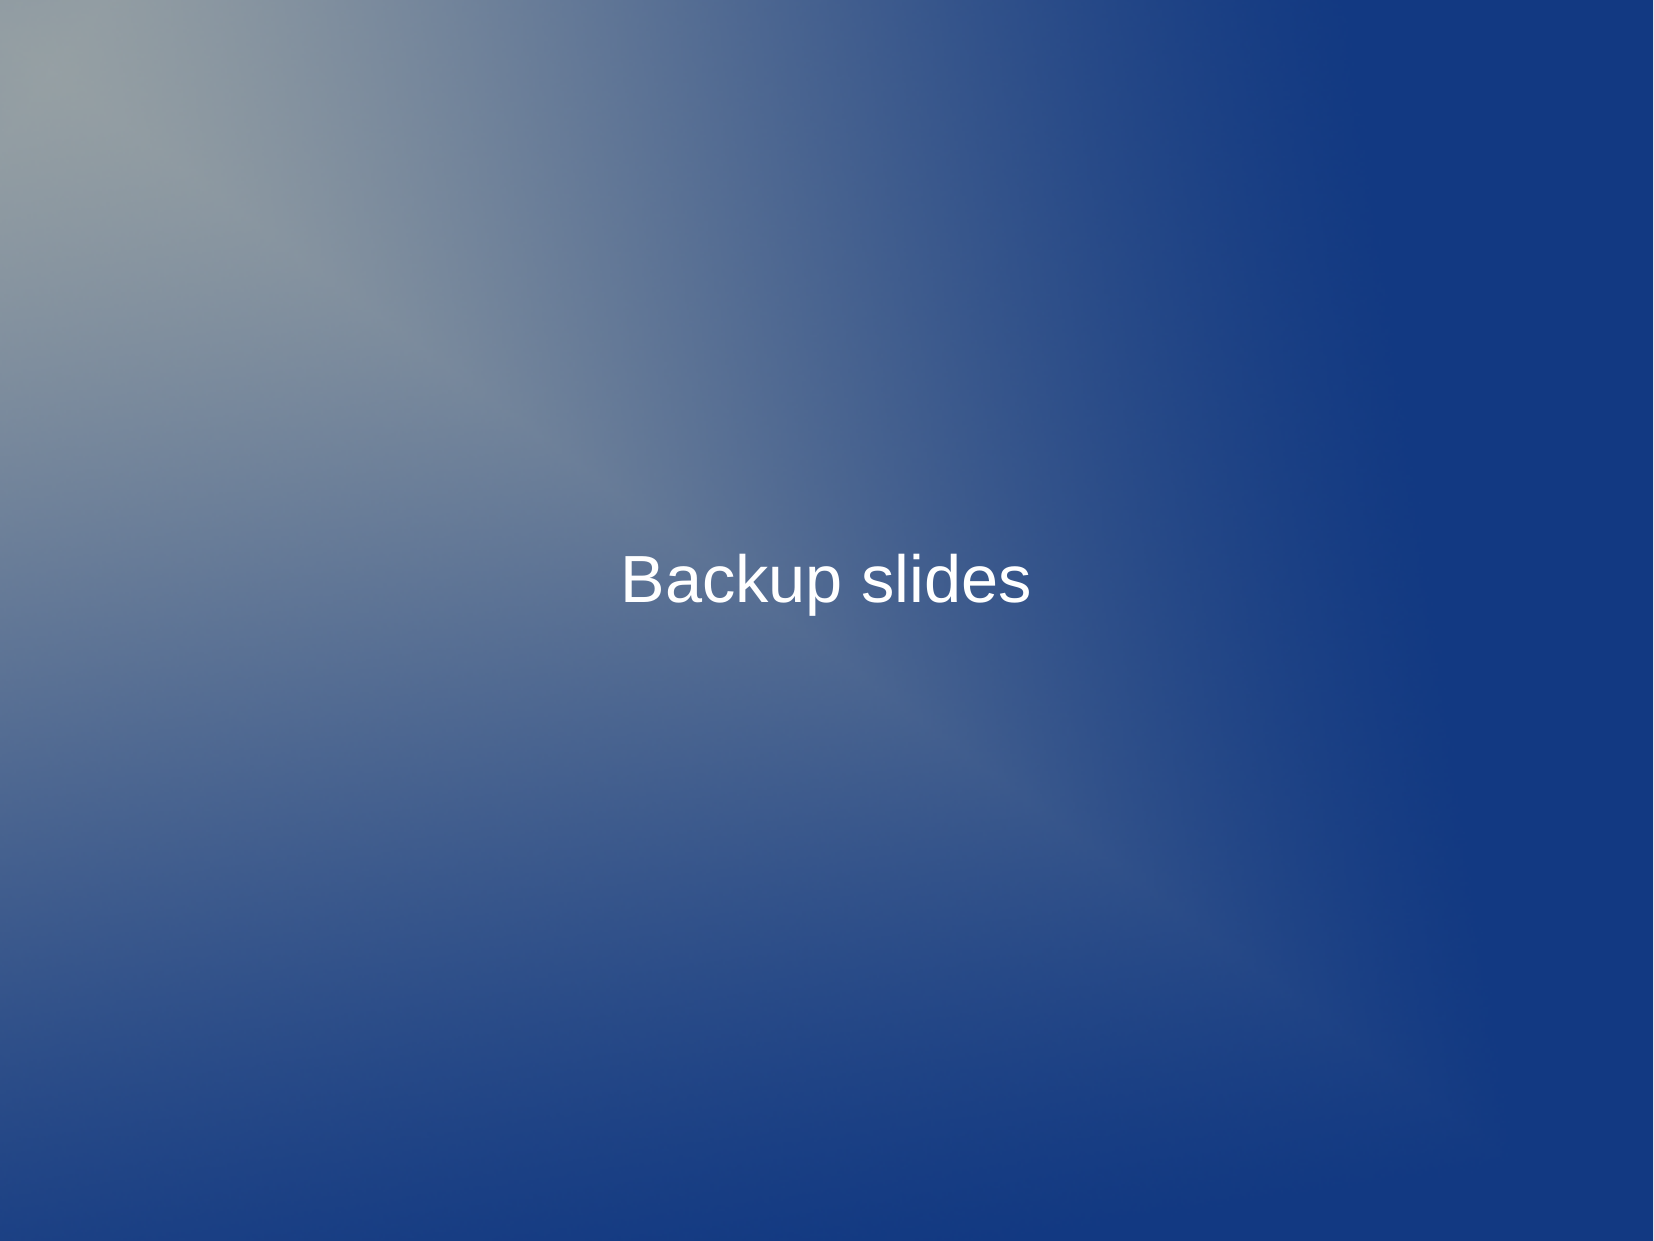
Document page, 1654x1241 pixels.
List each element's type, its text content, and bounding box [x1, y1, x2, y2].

picture [0, 0, 1654, 1241]
subtitle Backup slides [82, 49, 1571, 1109]
